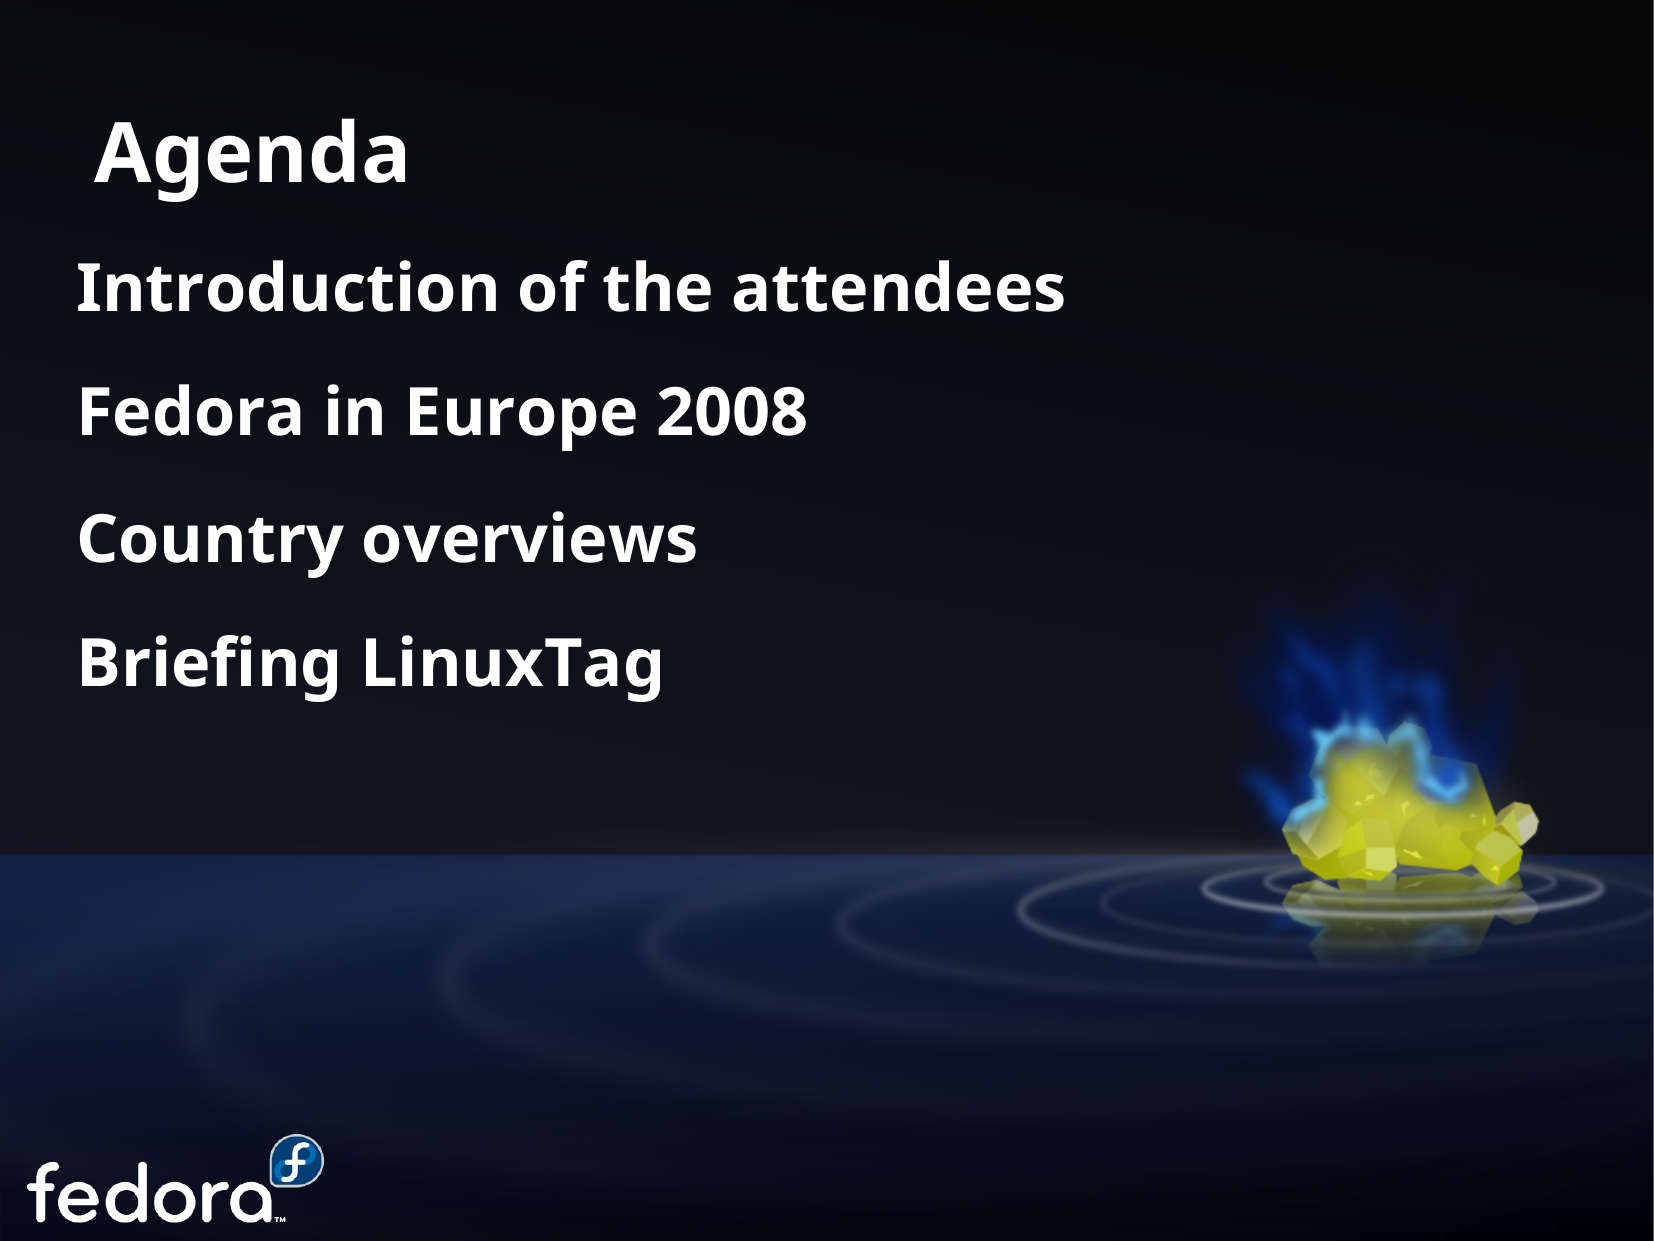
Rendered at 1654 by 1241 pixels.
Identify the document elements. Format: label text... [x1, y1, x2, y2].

picture [0, 0, 1654, 1241]
title Agenda [59, 88, 1624, 207]
list Introduction of the attendees Fedora in Europe 2008 Country overviews Briefing LinuxTag [59, 236, 1624, 1063]
